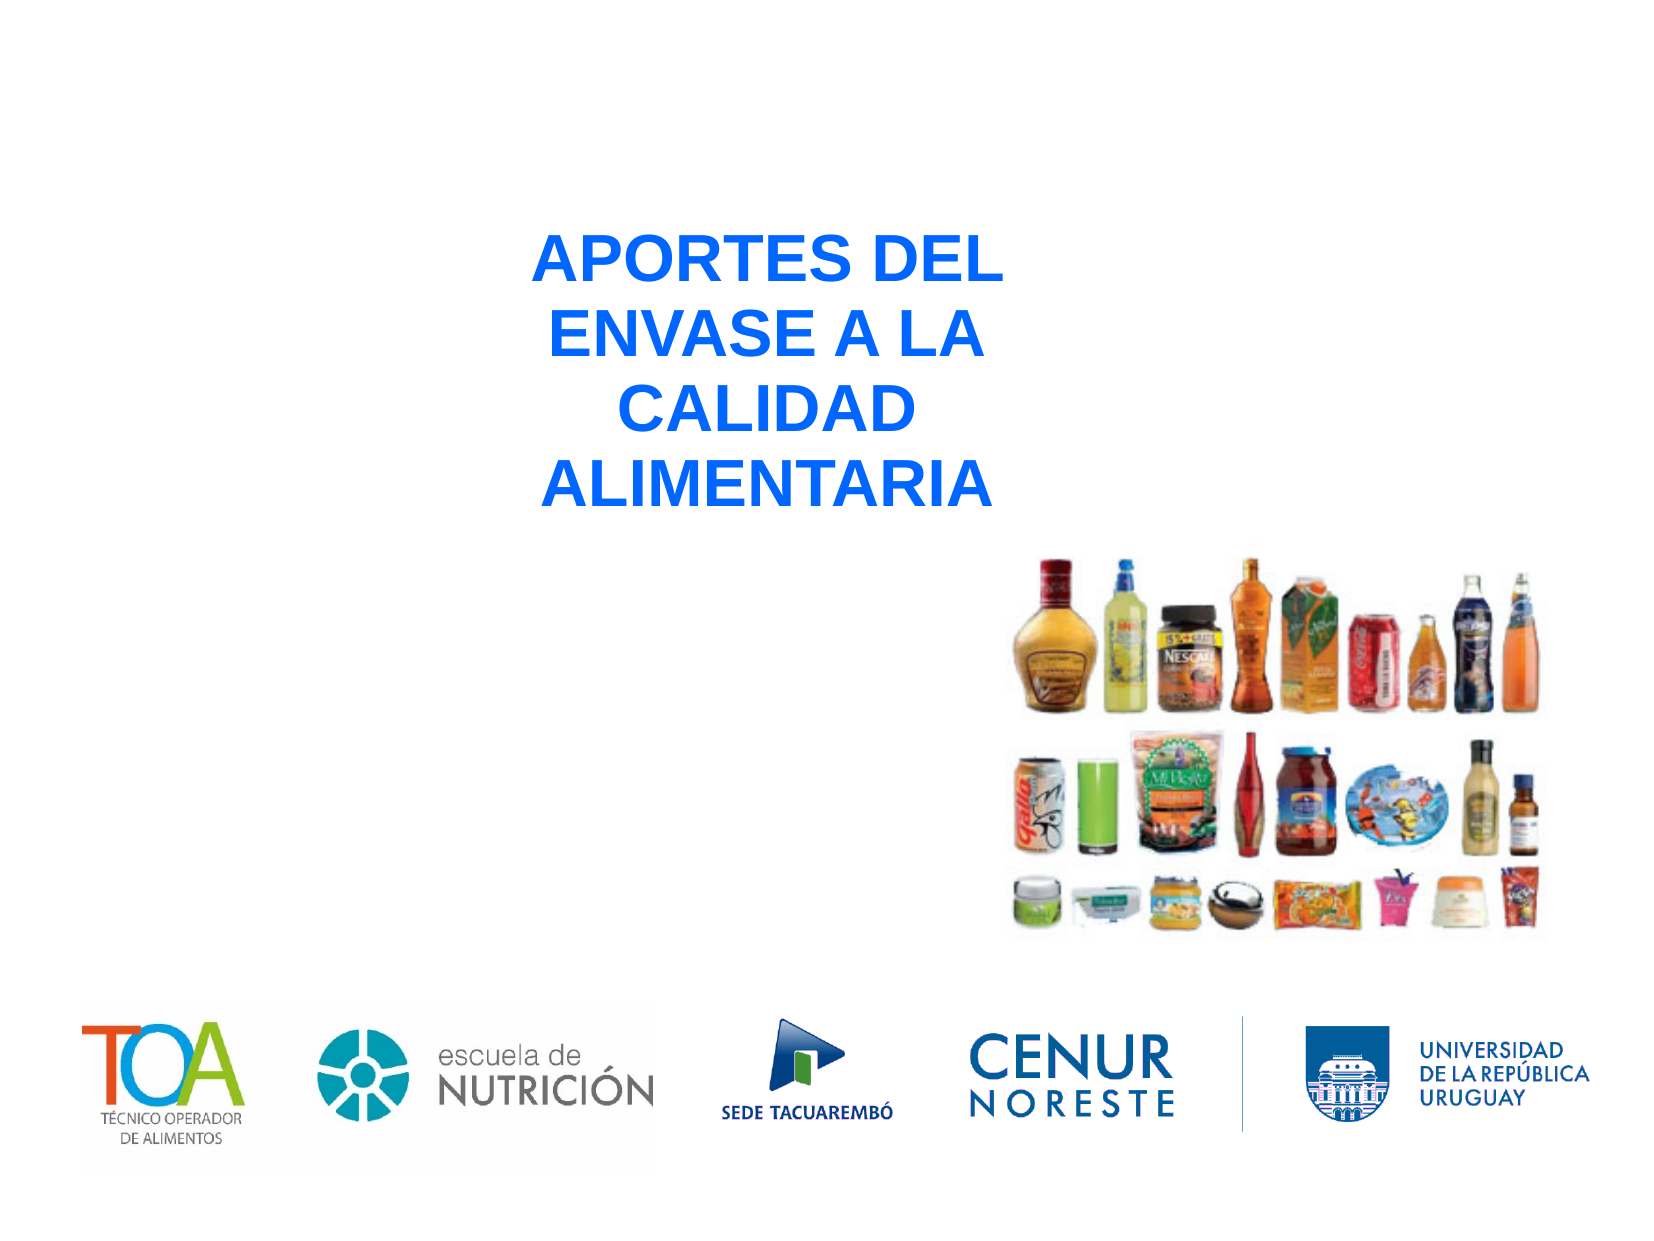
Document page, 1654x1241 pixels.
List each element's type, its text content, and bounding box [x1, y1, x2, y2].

picture [82, 1002, 653, 1173]
text_box APORTES DEL ENVASE A LA CALIDAD ALIMENTARIA [498, 213, 1036, 492]
picture [677, 975, 1625, 1173]
picture [992, 543, 1554, 943]
